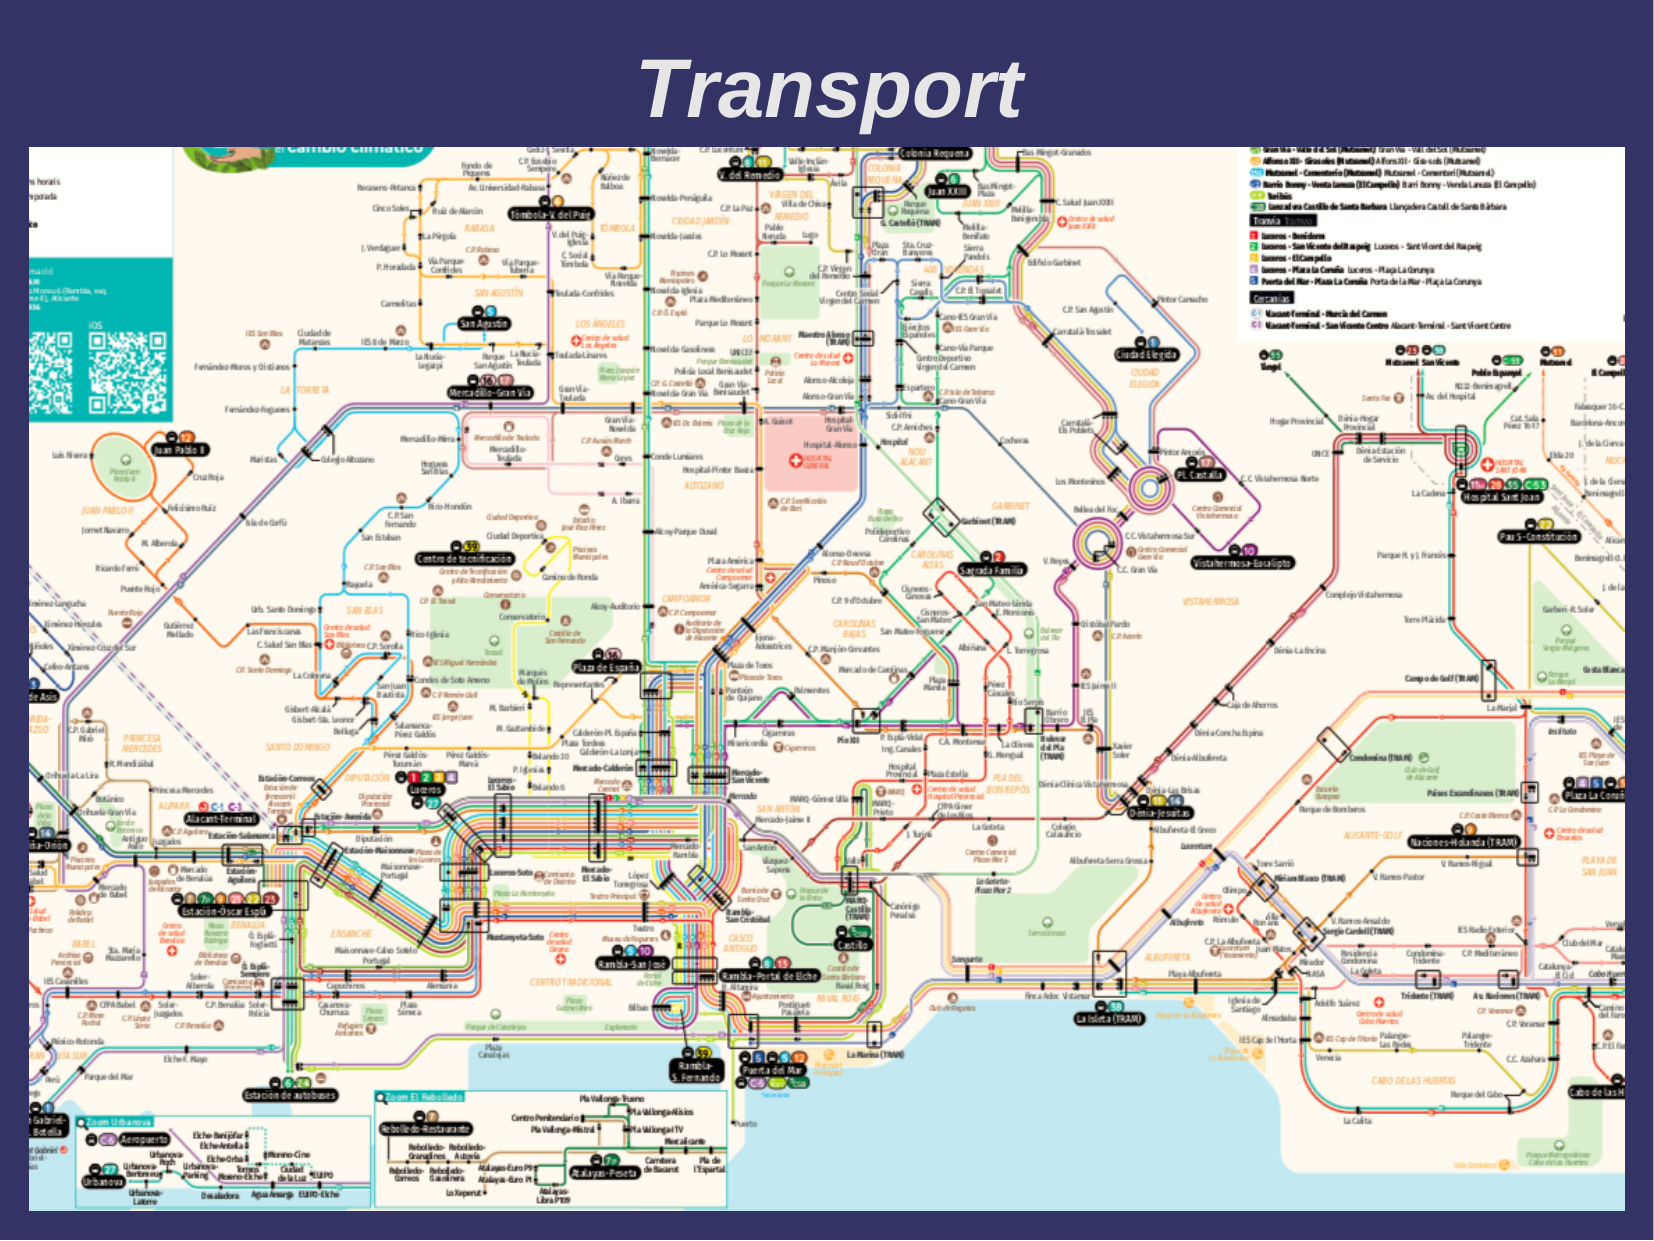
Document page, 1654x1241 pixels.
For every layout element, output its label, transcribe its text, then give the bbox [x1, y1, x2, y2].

title Transport [123, 0, 1536, 147]
picture [29, 147, 1625, 1211]
